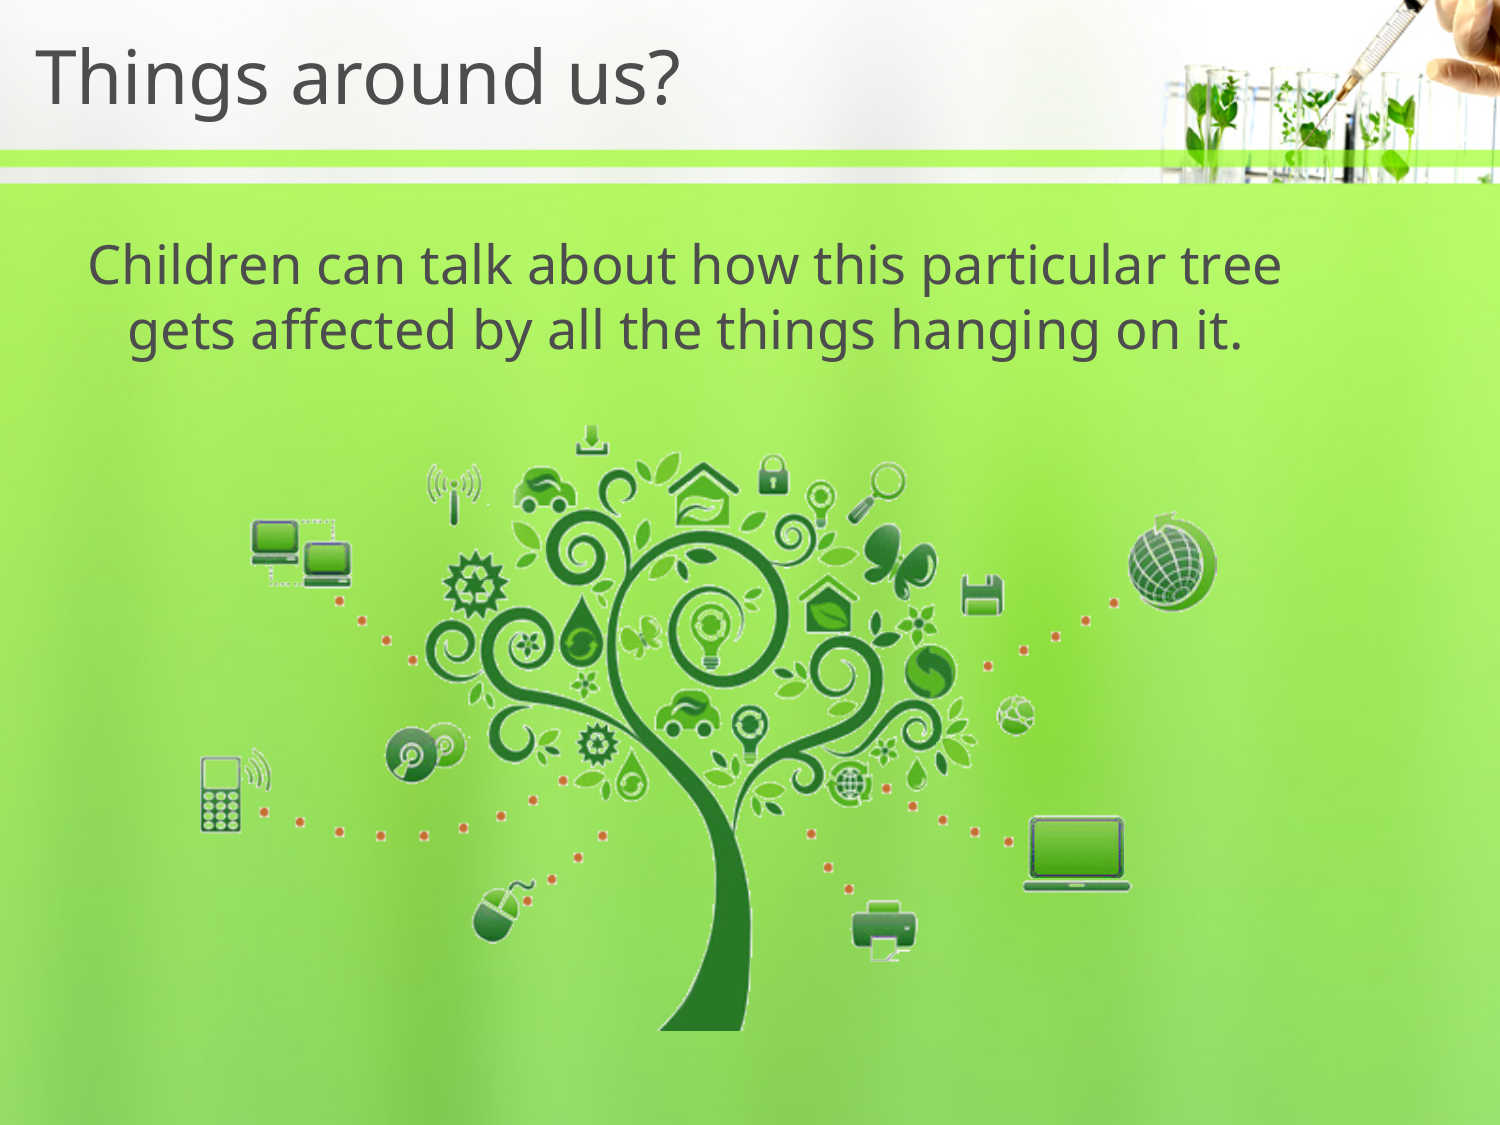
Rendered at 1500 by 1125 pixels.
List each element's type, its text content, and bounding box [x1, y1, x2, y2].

title Children can talk about how this particular tree gets affected by all the things hanging on it. [49, 212, 1323, 378]
title Things around us? [20, 0, 1454, 193]
picture [200, 425, 1217, 1032]
